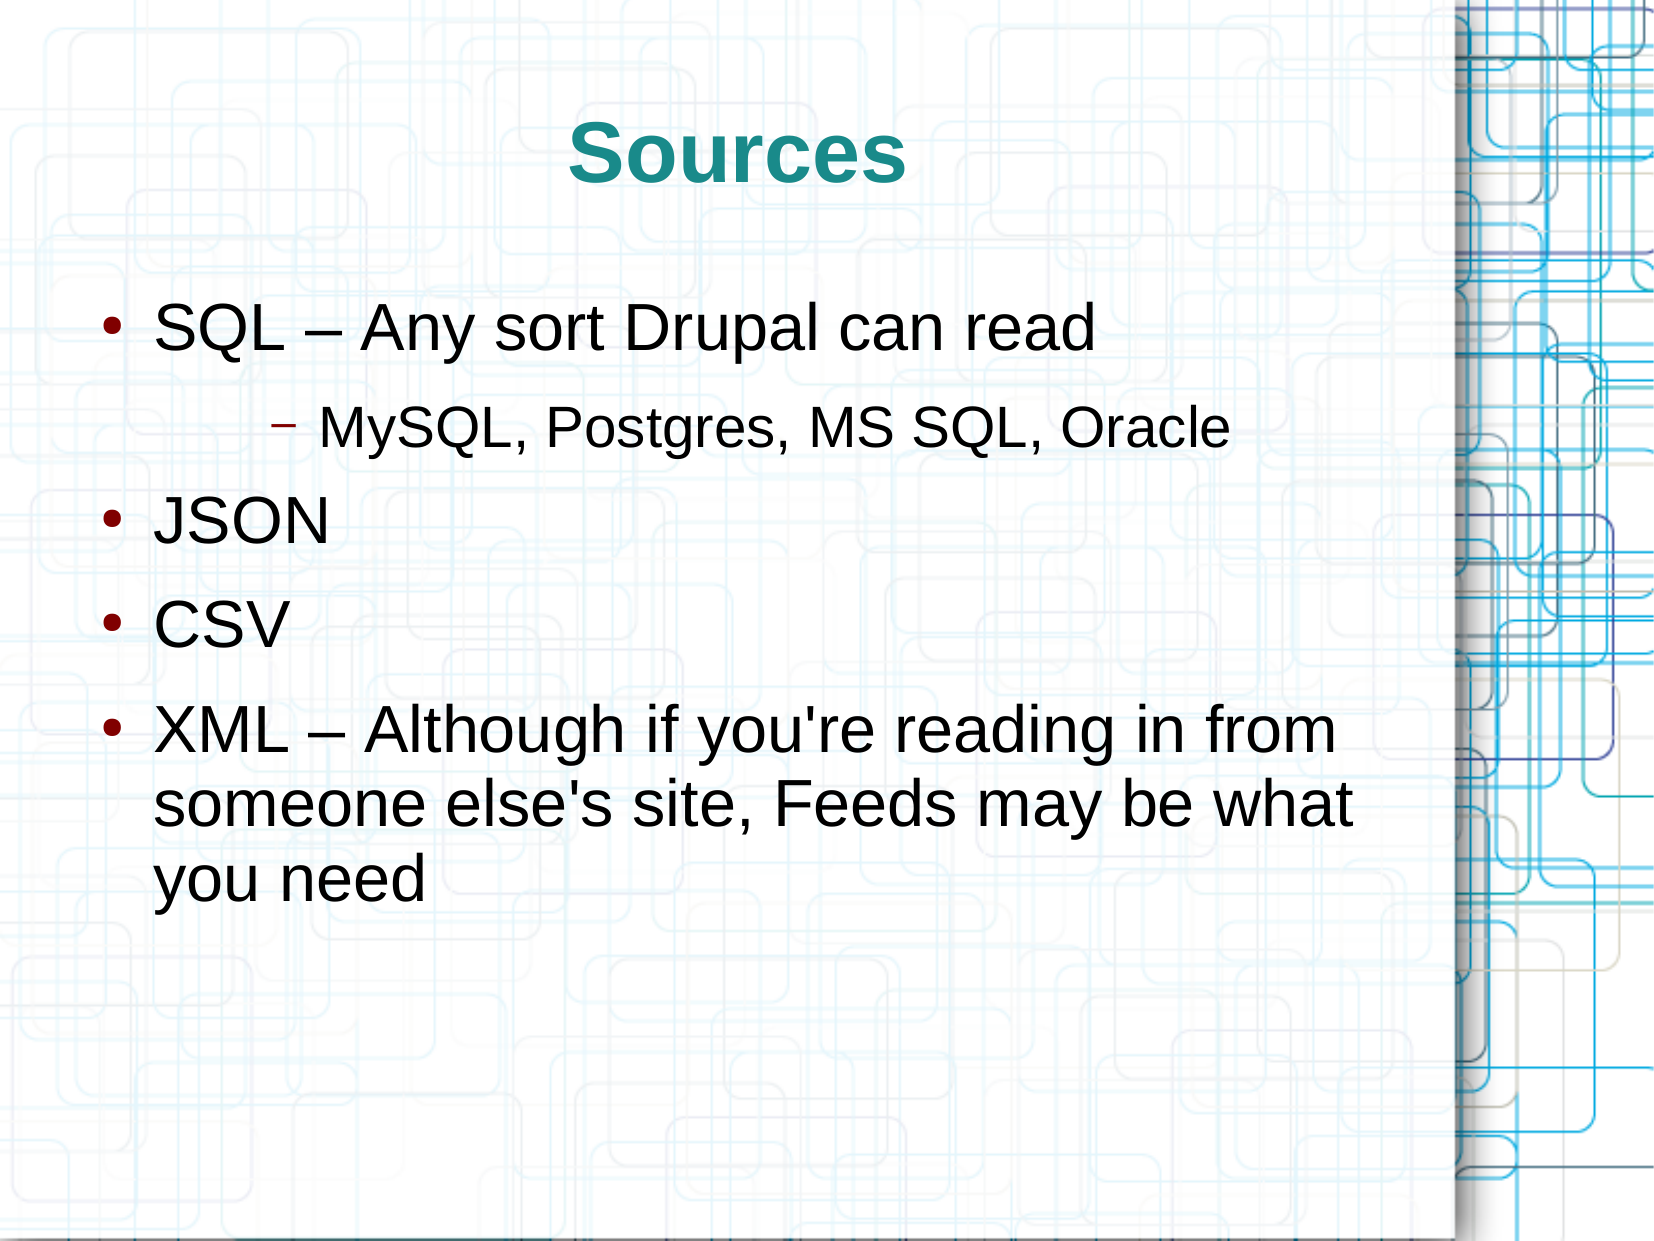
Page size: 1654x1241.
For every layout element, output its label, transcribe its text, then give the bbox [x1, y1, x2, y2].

title Sources [59, 49, 1418, 257]
picture [0, 0, 1654, 1241]
list SQL – Any sort Drupal can read MySQL, Postgres, MS SQL, Oracle JSON CSV XML – Although if you're reading in from someone else's site, Feeds may be what you need [82, 290, 1418, 1109]
